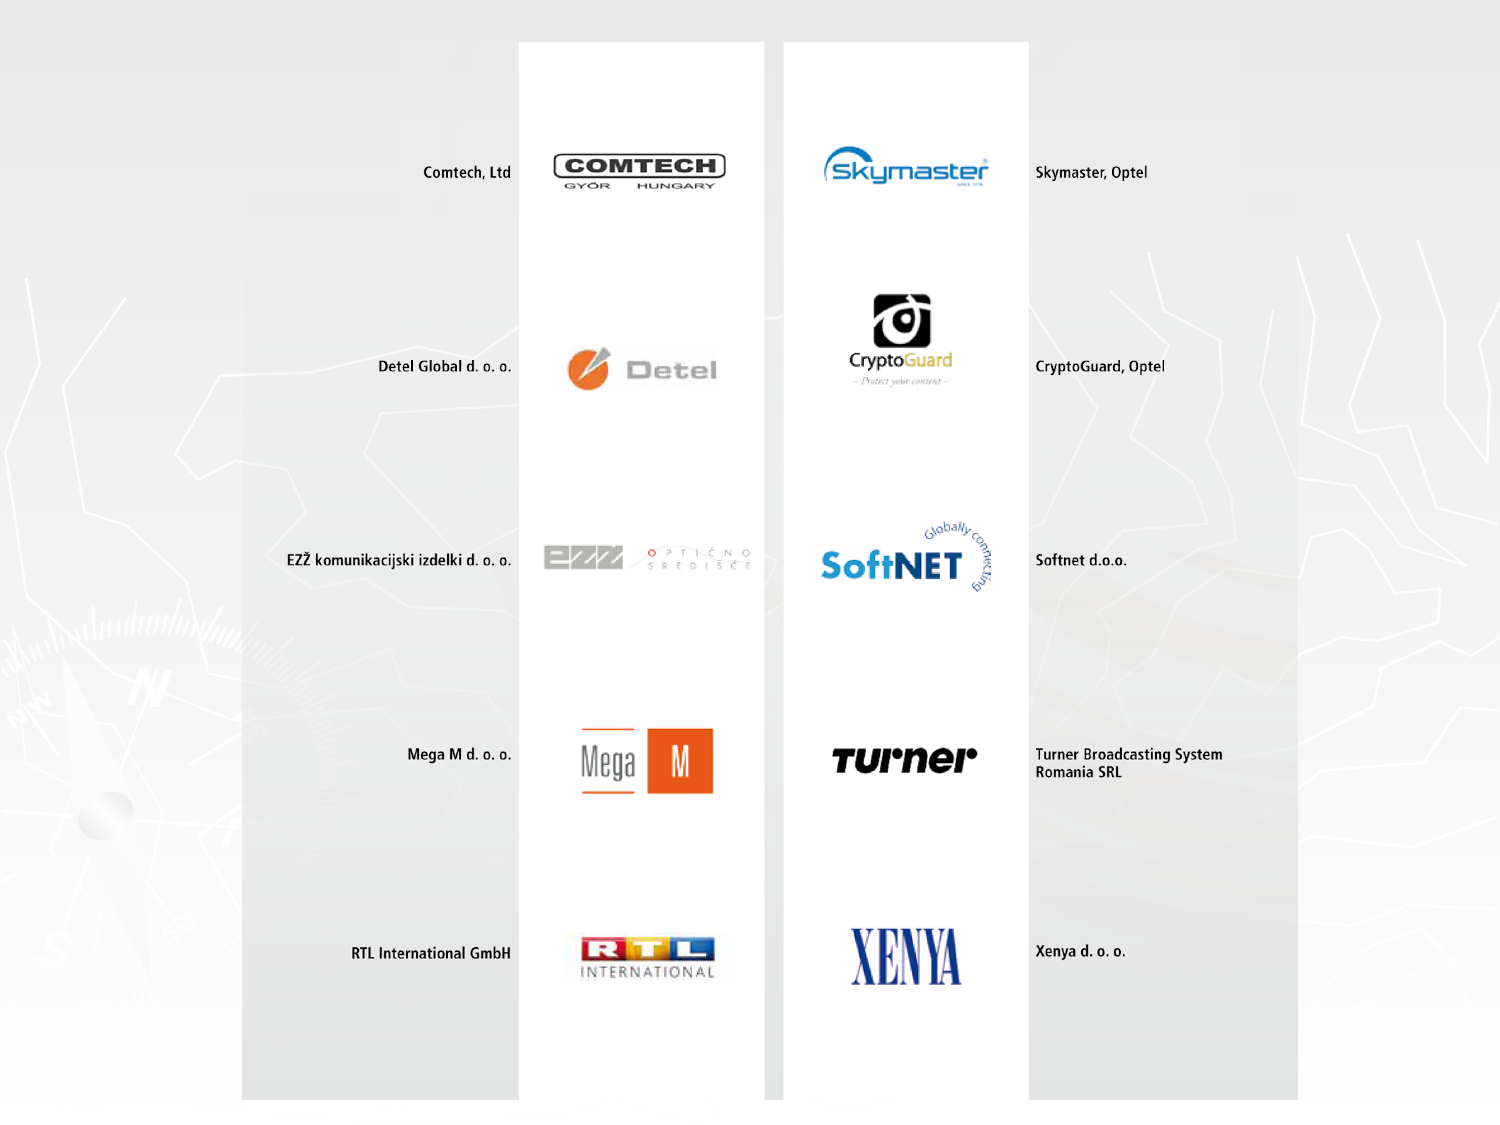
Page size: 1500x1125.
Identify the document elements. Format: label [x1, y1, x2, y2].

picture [242, 42, 1298, 1100]
